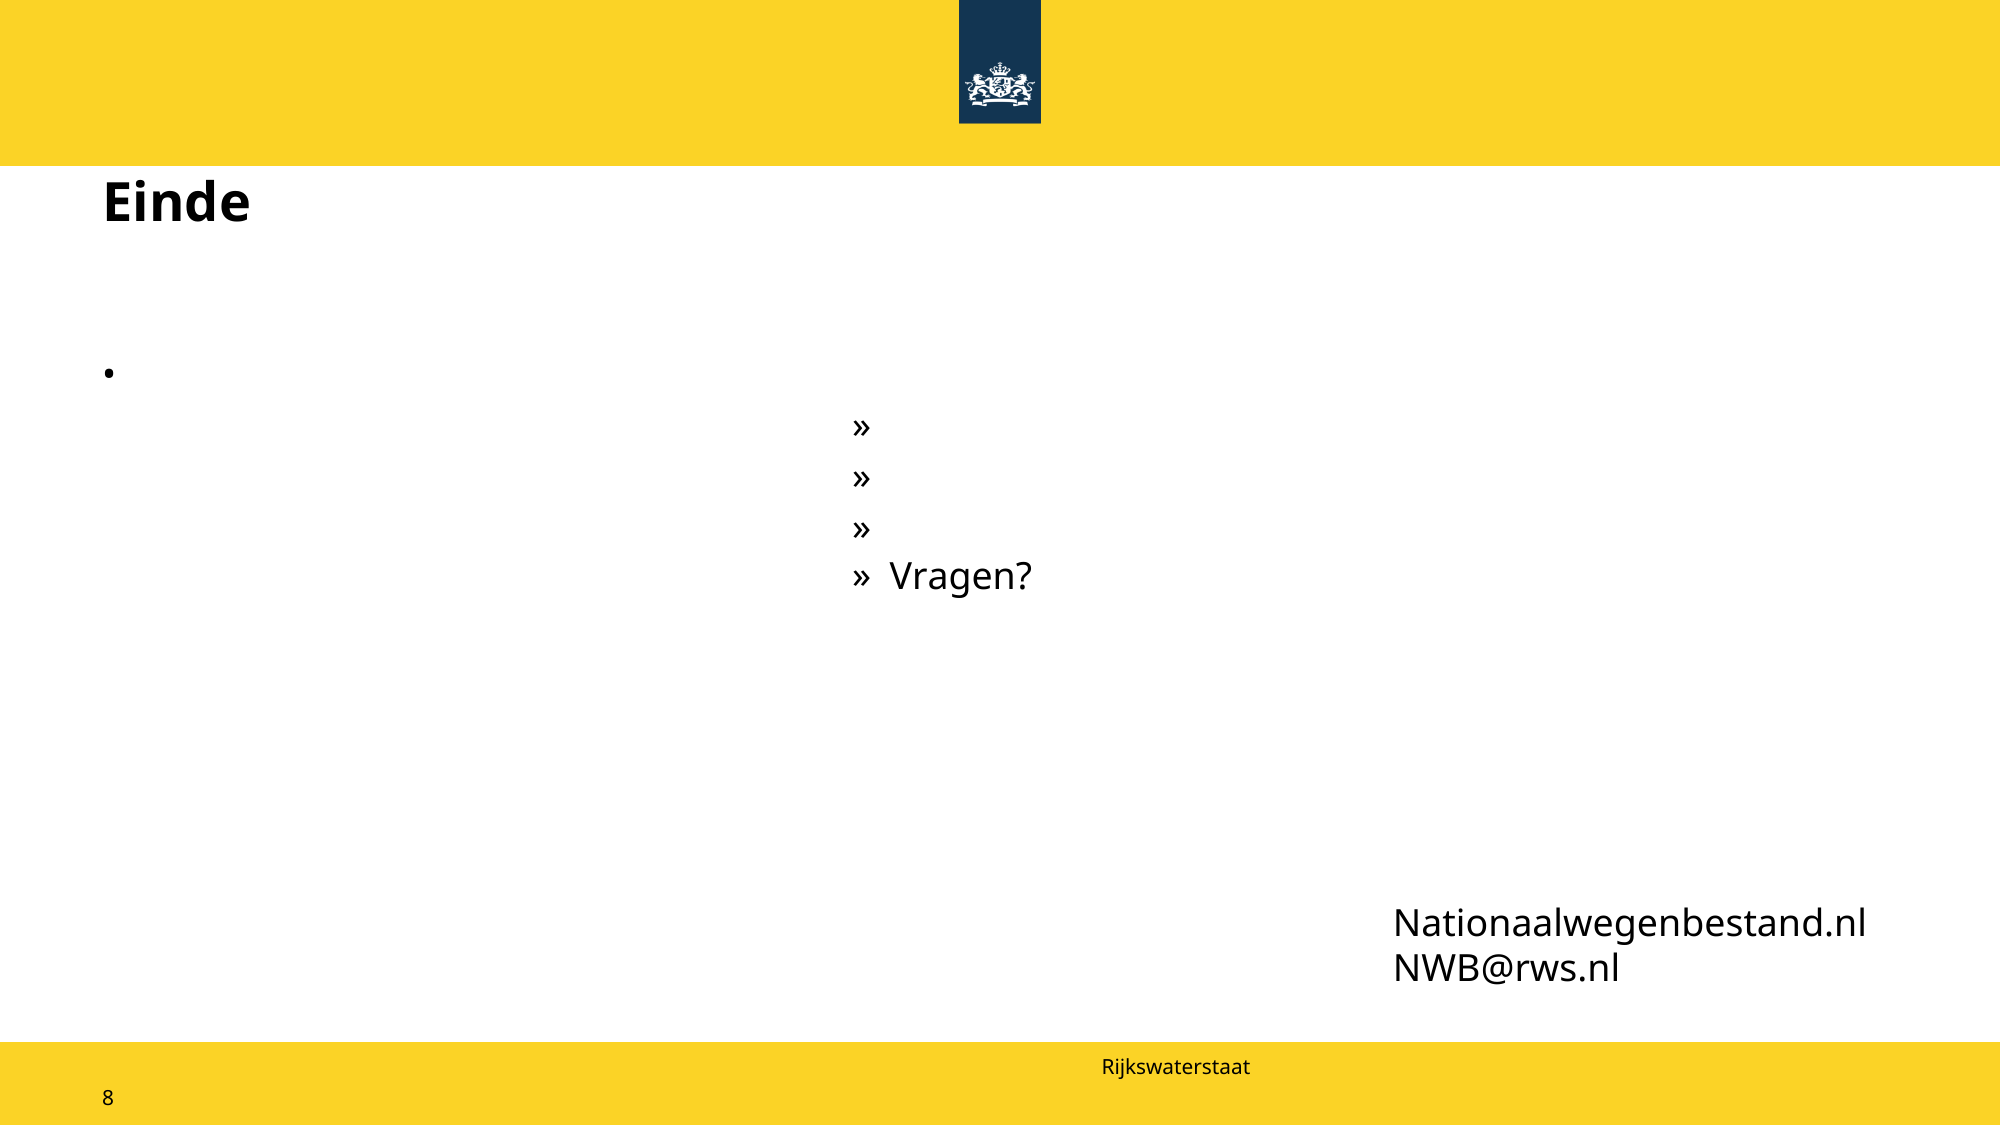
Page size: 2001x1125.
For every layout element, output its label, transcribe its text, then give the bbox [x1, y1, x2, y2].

title Einde [102, 162, 1940, 244]
list Vragen? [102, 302, 1940, 1019]
text_box 8 [102, 1084, 519, 1105]
text_box Nationaalwegenbestand.nl NWB@rws.nl [1377, 891, 1911, 998]
